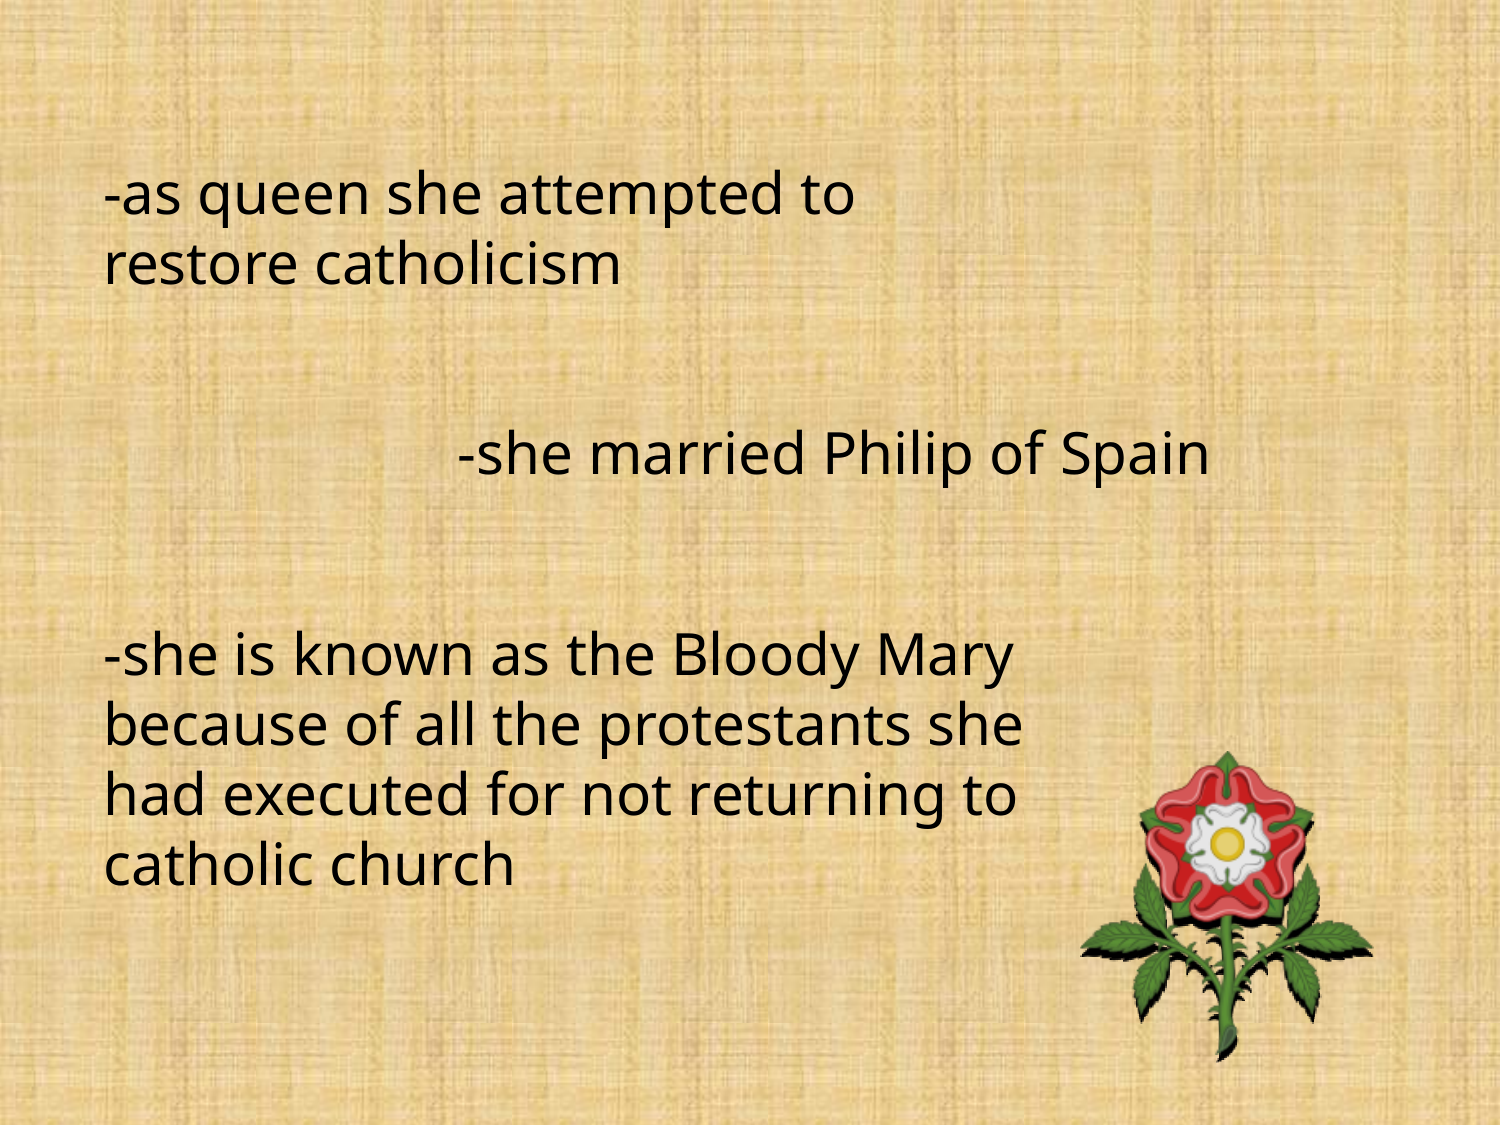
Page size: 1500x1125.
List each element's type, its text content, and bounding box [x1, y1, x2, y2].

text_box -she married Philip of Spain [442, 408, 1388, 494]
text_box -as queen she attempted to restore catholicism [88, 148, 987, 304]
picture [0, 0, 1500, 1125]
text_box -she is known as the Bloody Mary because of all the protestants she had executed for not returning to catholic church [88, 609, 1099, 905]
